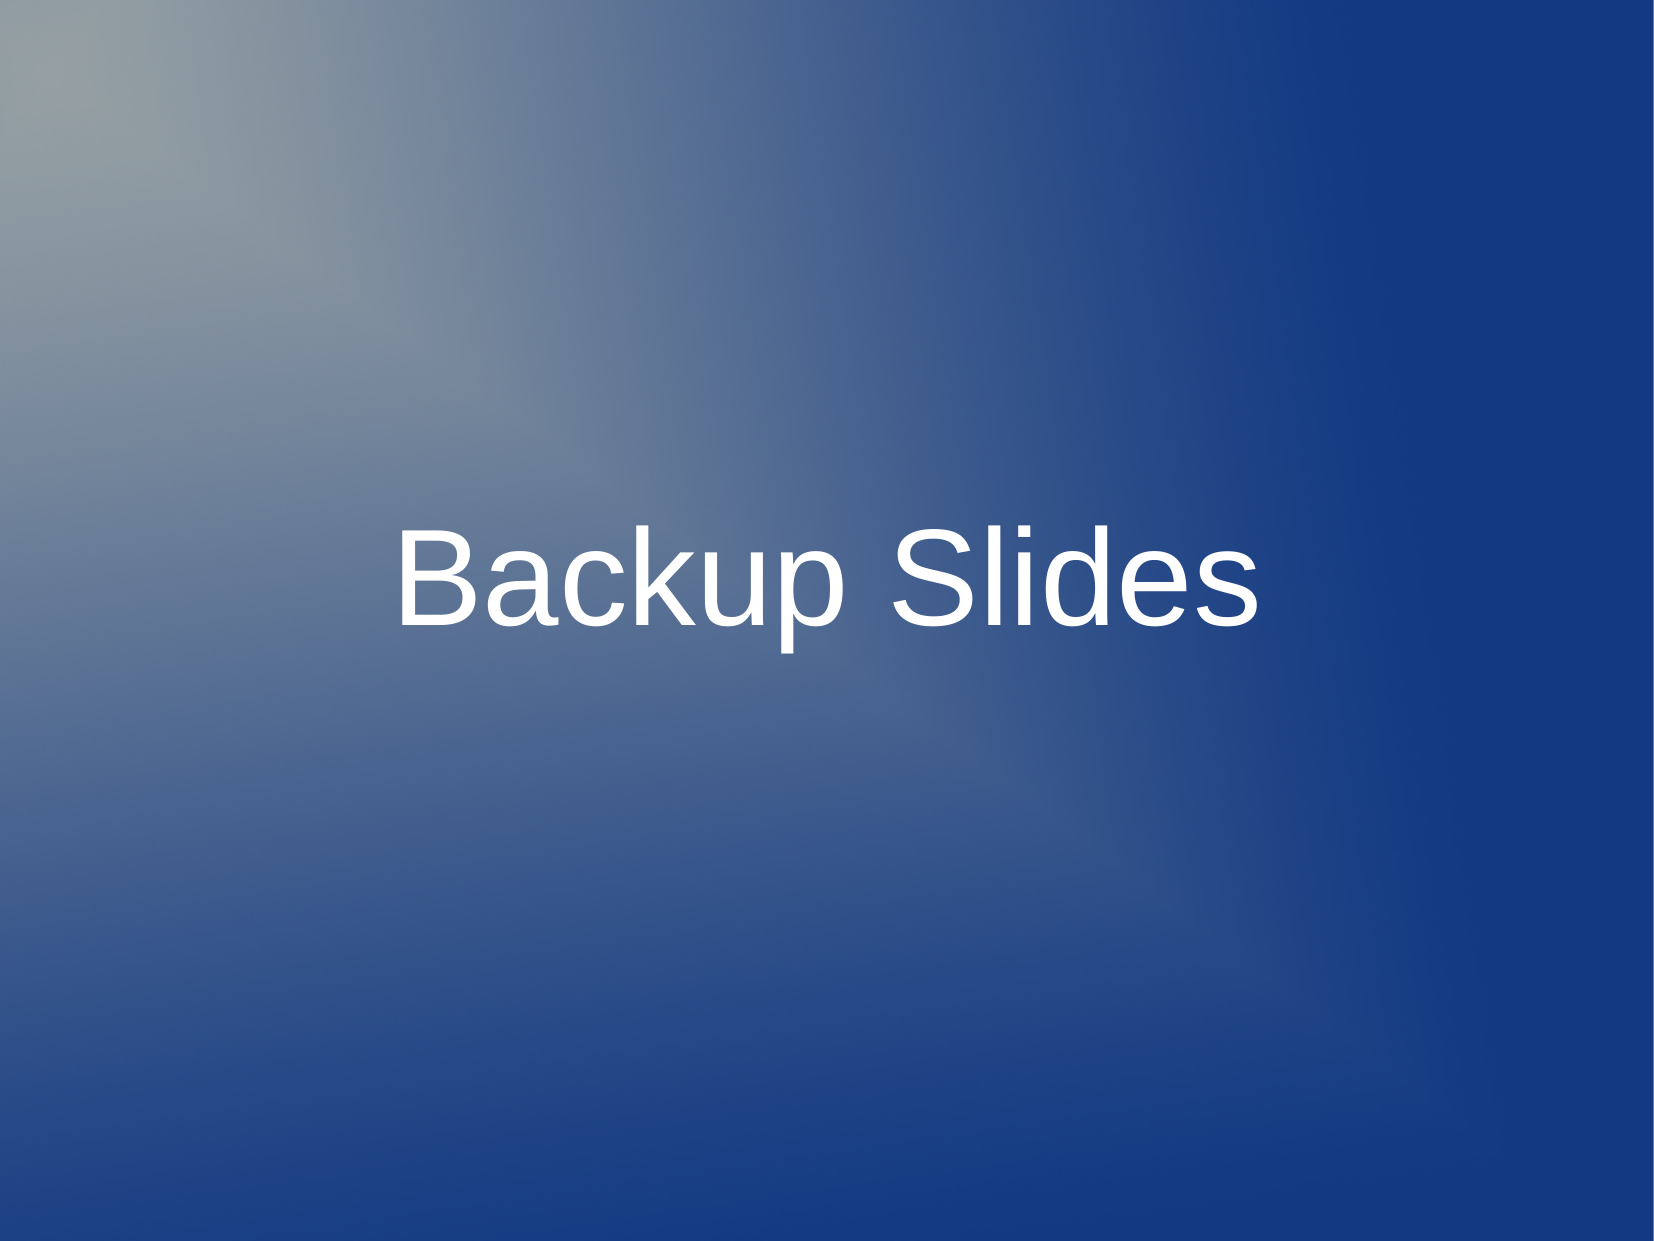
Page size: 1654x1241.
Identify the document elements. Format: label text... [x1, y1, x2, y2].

title Backup Slides [82, 474, 1571, 682]
picture [0, 0, 1654, 1241]
